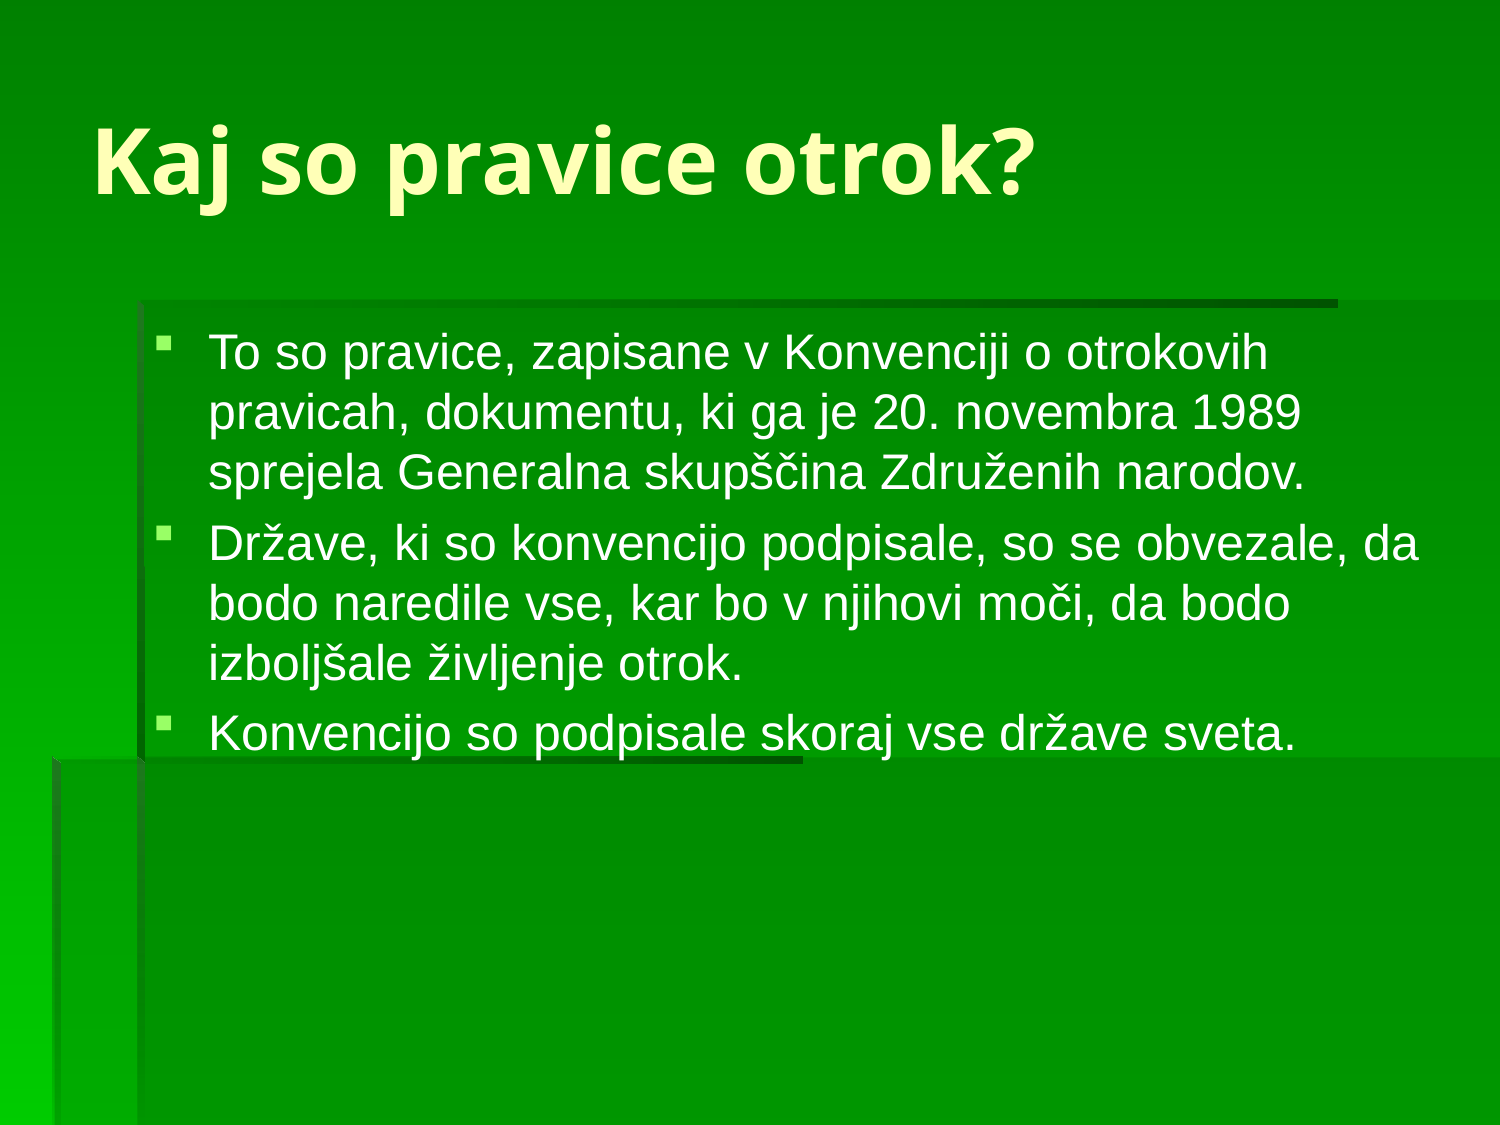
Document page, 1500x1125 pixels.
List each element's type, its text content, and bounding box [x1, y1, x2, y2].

list To so pravice, zapisane v Konvenciji o otrokovih pravicah, dokumentu, ki ga je 20. novembra 1989 sprejela Generalna skupščina Združenih narodov. Države, ki so konvencijo podpisale, so se obvezale, da bodo naredile vse, kar bo v njihovi moči, da bodo izboljšale življenje otrok. Konvencijo so podpisale skoraj vse države sveta. [137, 312, 1451, 1000]
title Kaj so pravice otrok? [75, 40, 1451, 275]
